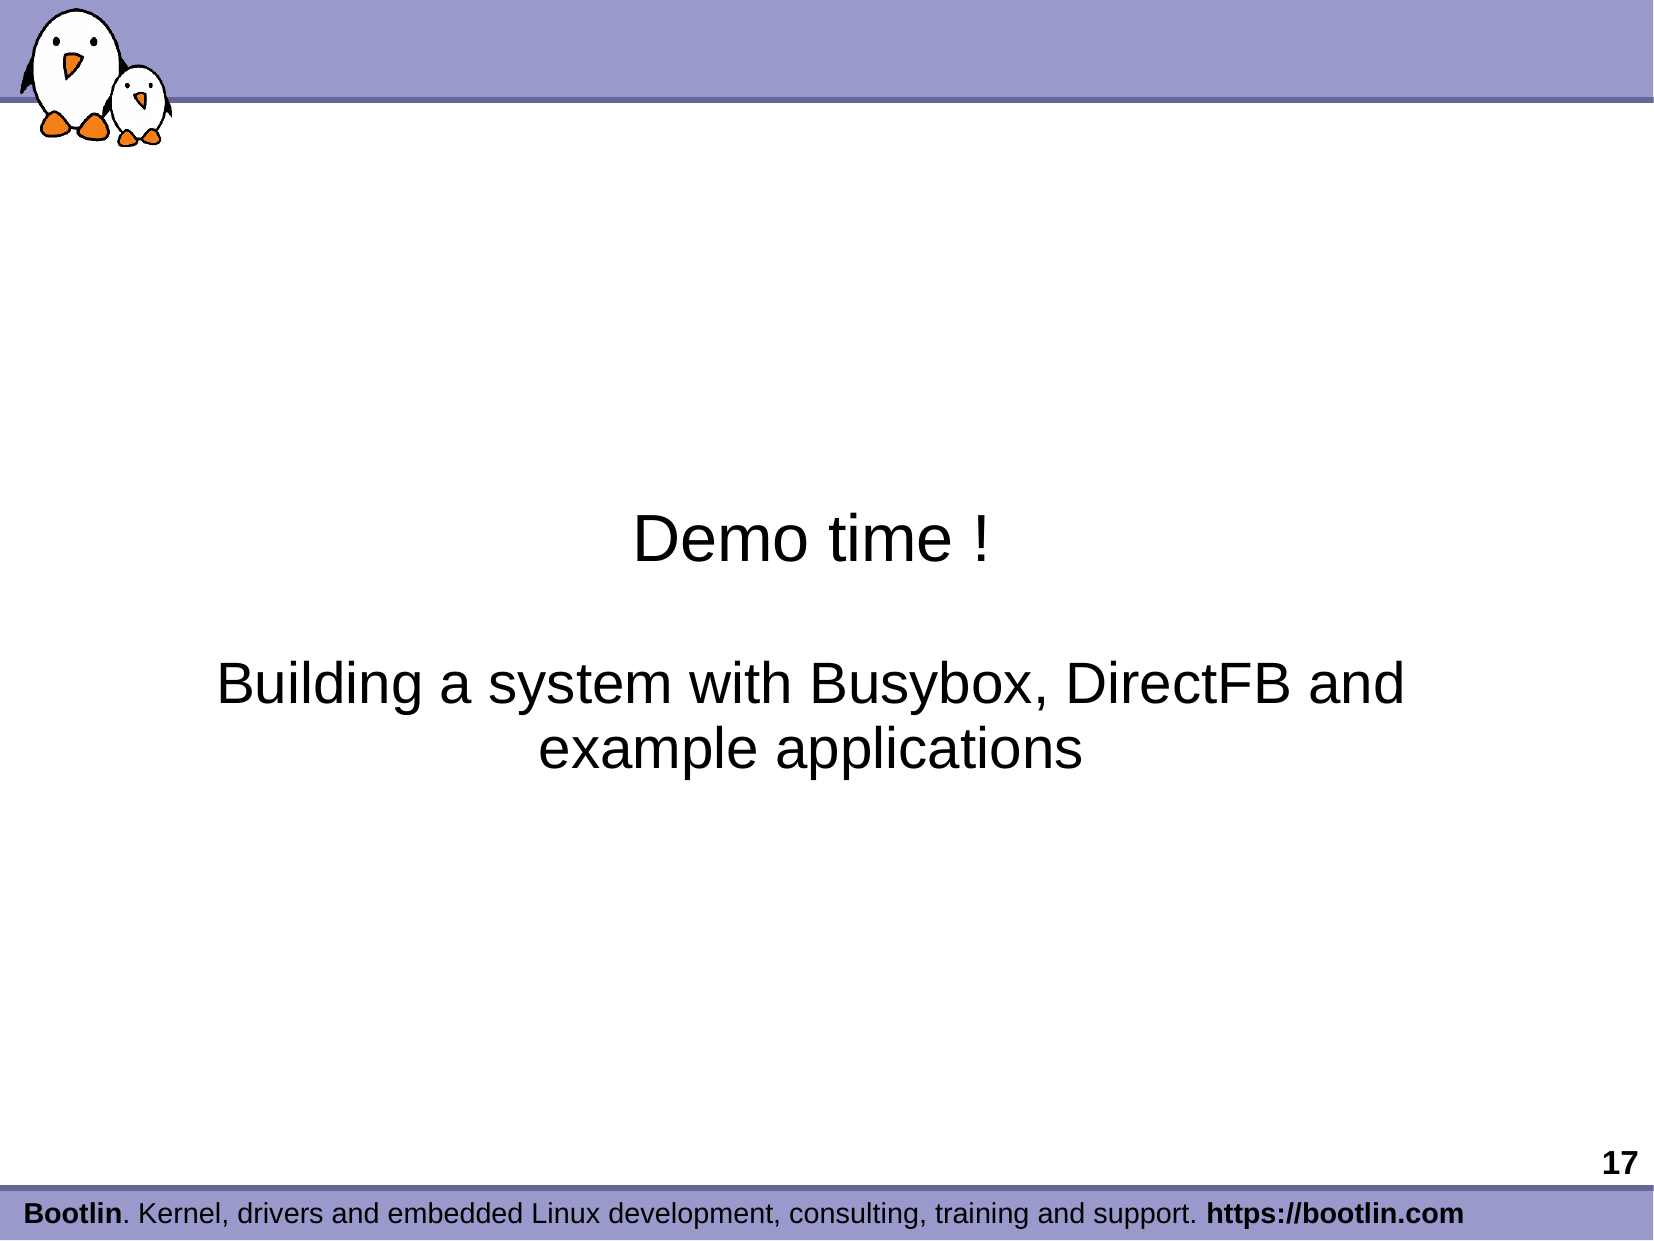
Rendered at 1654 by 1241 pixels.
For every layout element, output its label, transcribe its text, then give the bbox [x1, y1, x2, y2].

subtitle Demo time ! Building a system with Busybox, DirectFB and example applications [105, 216, 1518, 1066]
picture [20, 8, 172, 147]
